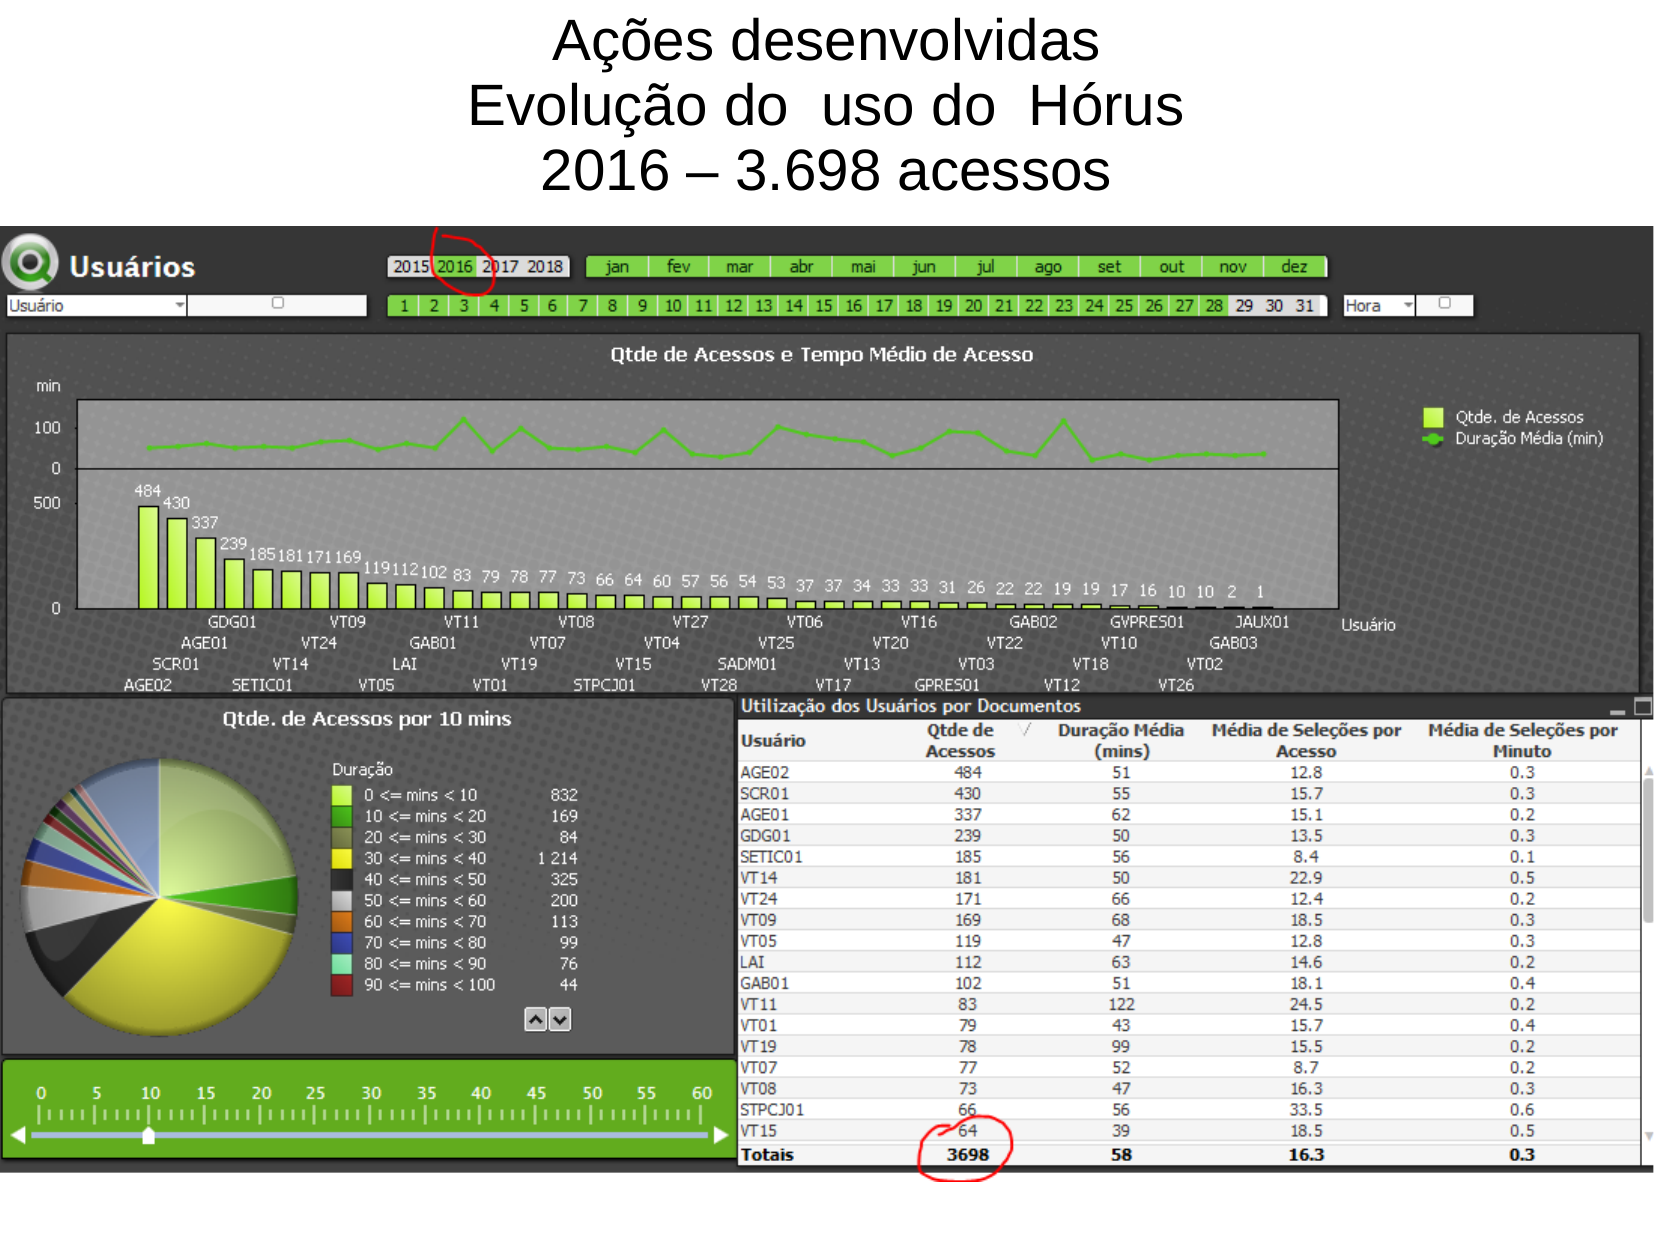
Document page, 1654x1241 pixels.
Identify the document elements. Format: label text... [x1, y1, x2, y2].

picture [0, 226, 1654, 1182]
title Ações desenvolvidas Evolução do uso do Hórus 2016 – 3.698 acessos [88, 0, 1565, 213]
